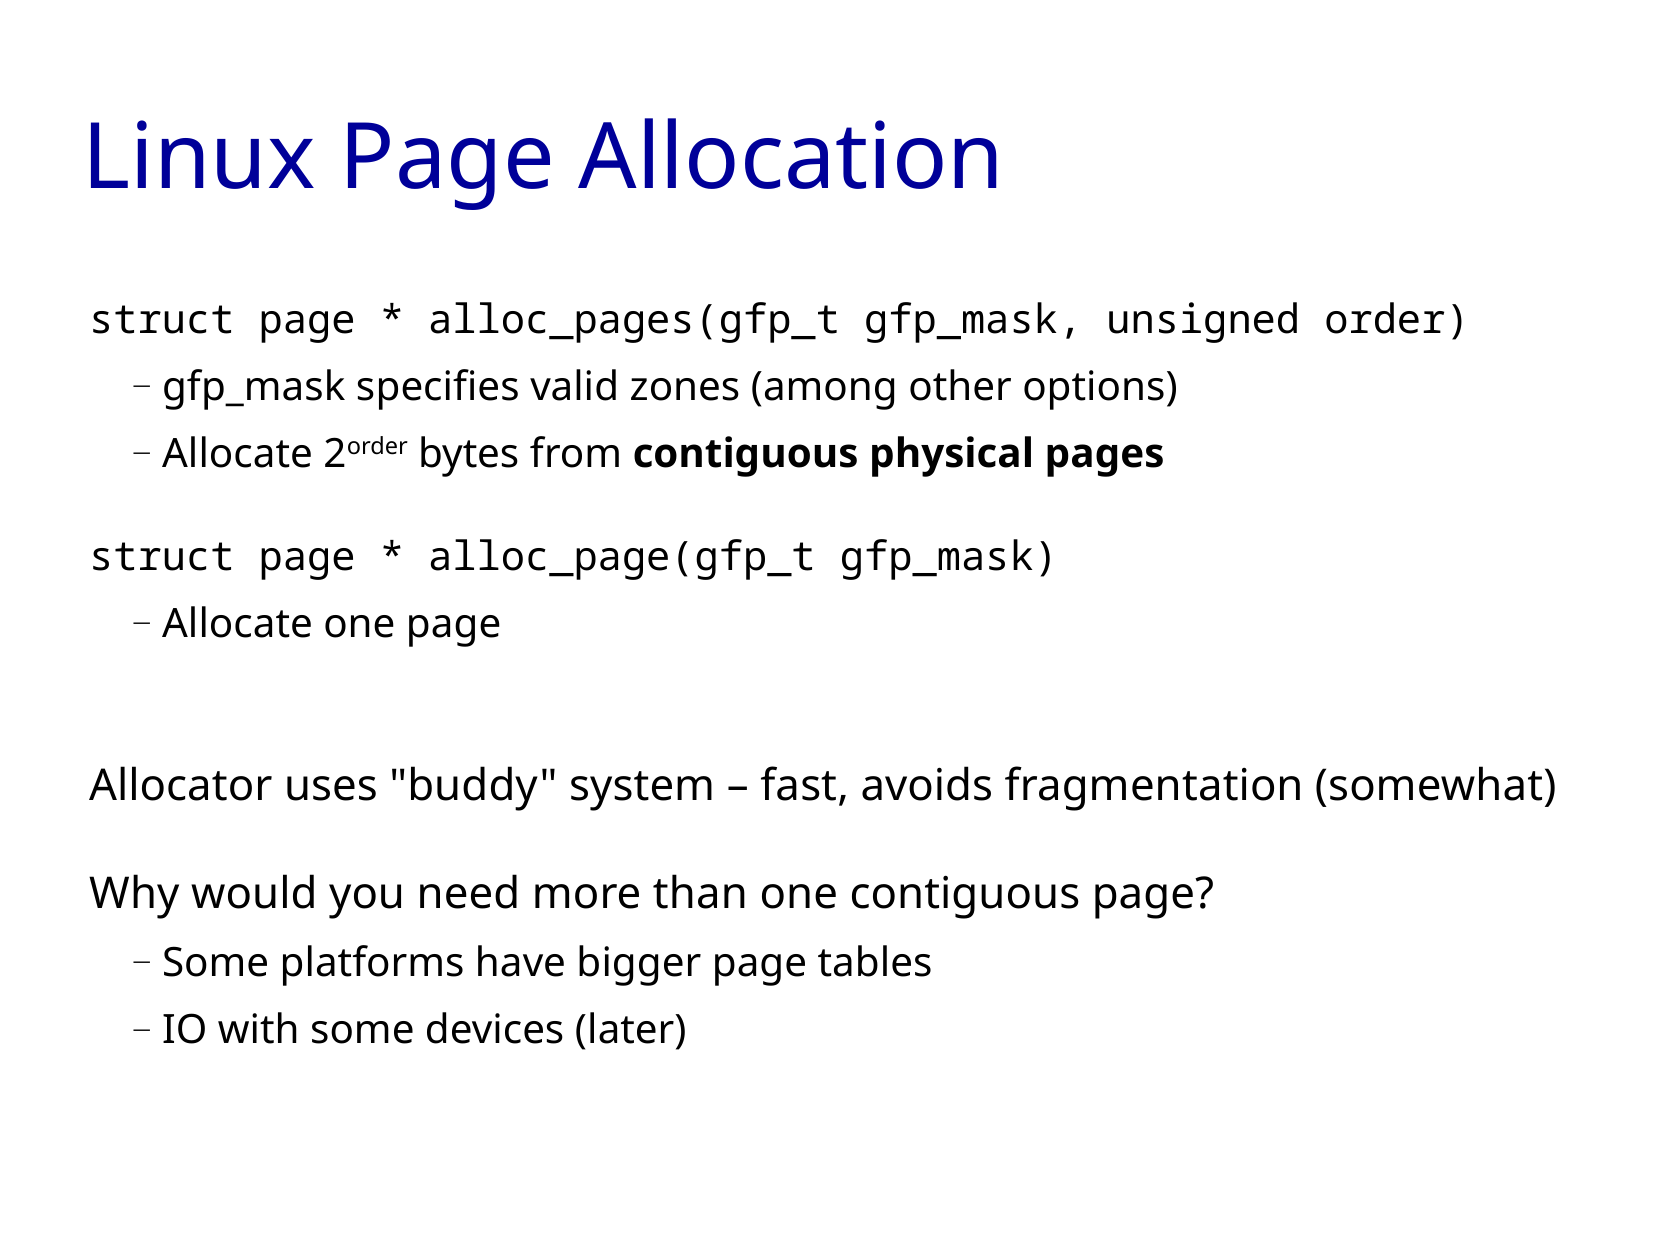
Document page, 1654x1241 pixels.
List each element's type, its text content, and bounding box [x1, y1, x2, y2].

list struct page * alloc_pages(gfp_t gfp_mask, unsigned order) gfp_mask specifies valid zones (among other options) Allocate 2order bytes from contiguous physical pages struct page * alloc_page(gfp_t gfp_mask) Allocate one page Allocator uses "buddy" system – fast, avoids fragmentation (somewhat) Why would you need more than one contiguous page? Some platforms have bigger page tables IO with some devices (later) [60, 290, 1571, 1096]
title Linux Page Allocation [82, 49, 1571, 257]
